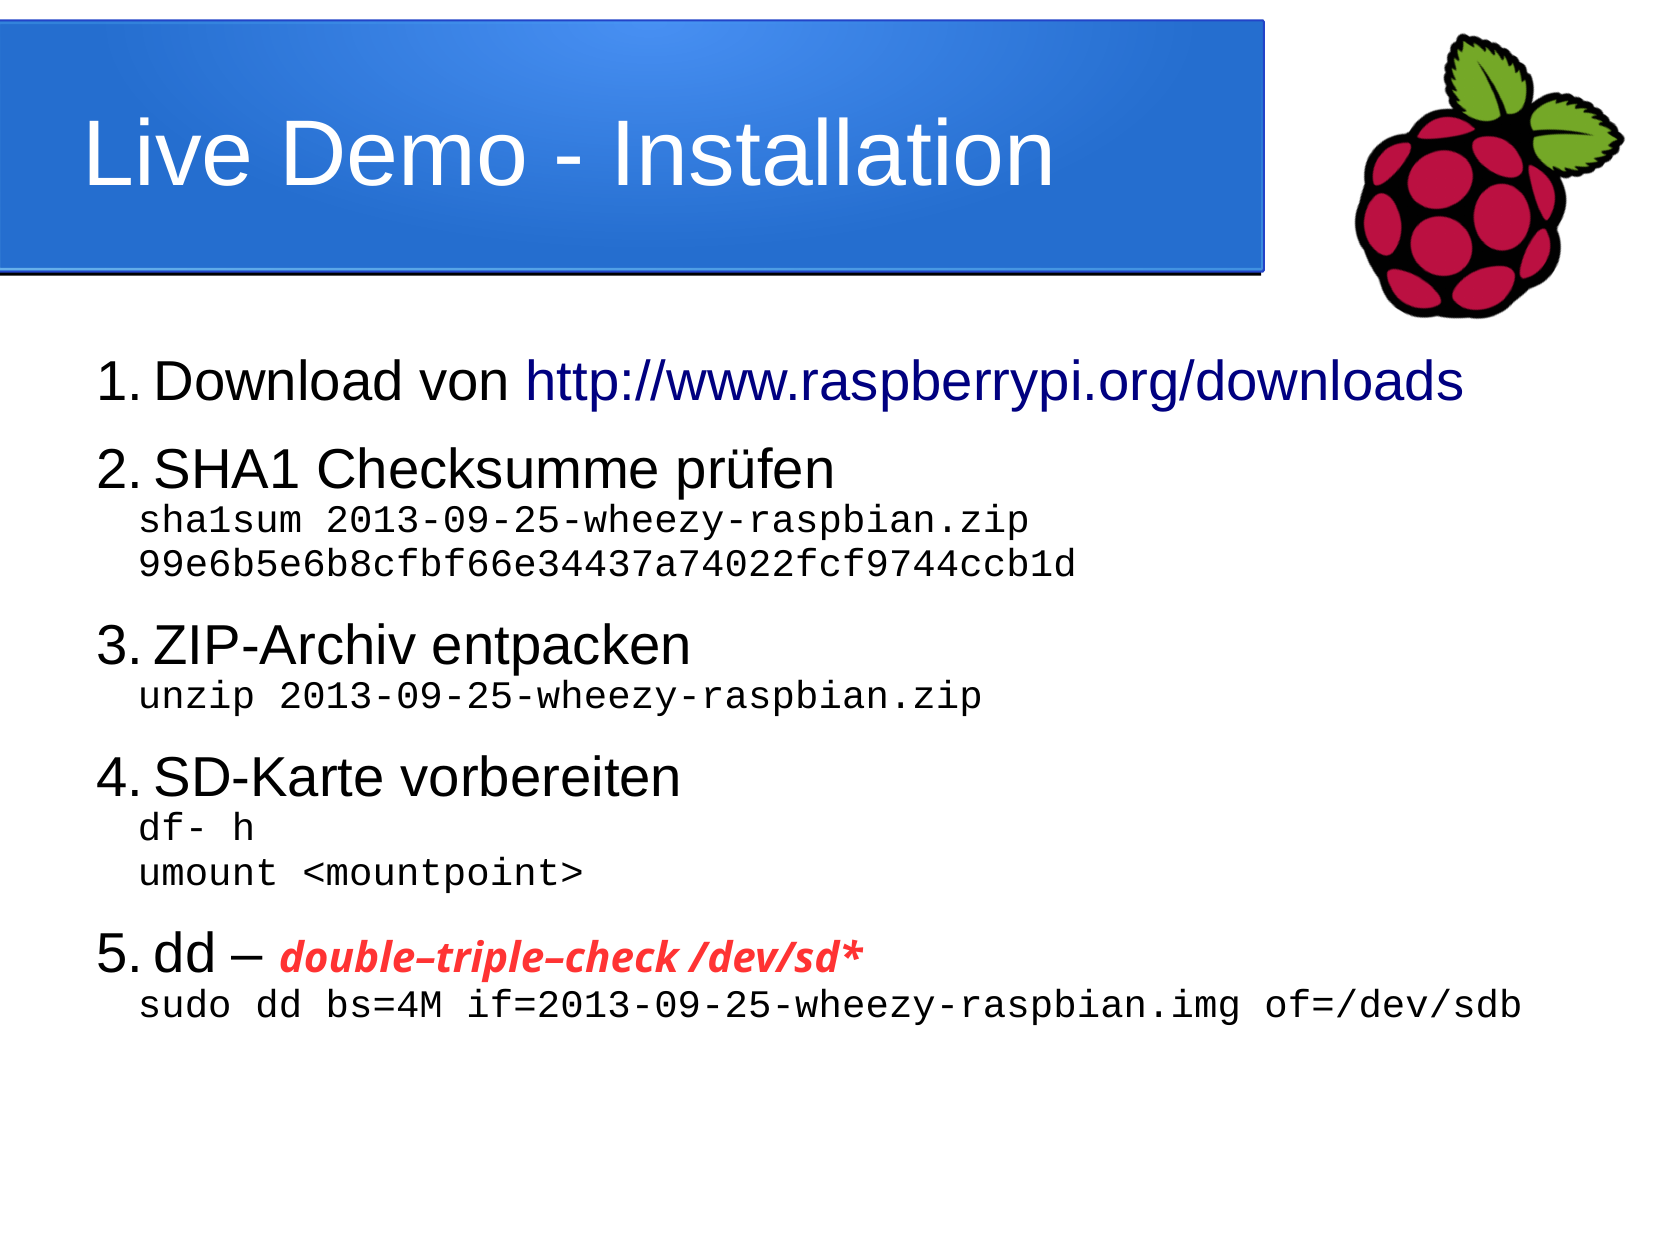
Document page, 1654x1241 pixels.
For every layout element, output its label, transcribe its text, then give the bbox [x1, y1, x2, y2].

picture [1305, 15, 1642, 370]
list Download von http://www.raspberrypi.org/downloads SHA1 Checksumme prüfen sha1sum 2013-09-25-wheezy-raspbian.zip 99e6b5e6b8cfbf66e34437a74022fcf9744ccb1d ZIP-Archiv entpacken unzip 2013-09-25-wheezy-raspbian.zip SD-Karte vorbereiten df- h umount <mountpoint> dd – double–triple–check /dev/sd* sudo dd bs=4M if=2013-09-25-wheezy-raspbian.img of=/dev/sdb [82, 349, 1538, 1069]
title Live Demo - Installation [82, 49, 1250, 257]
